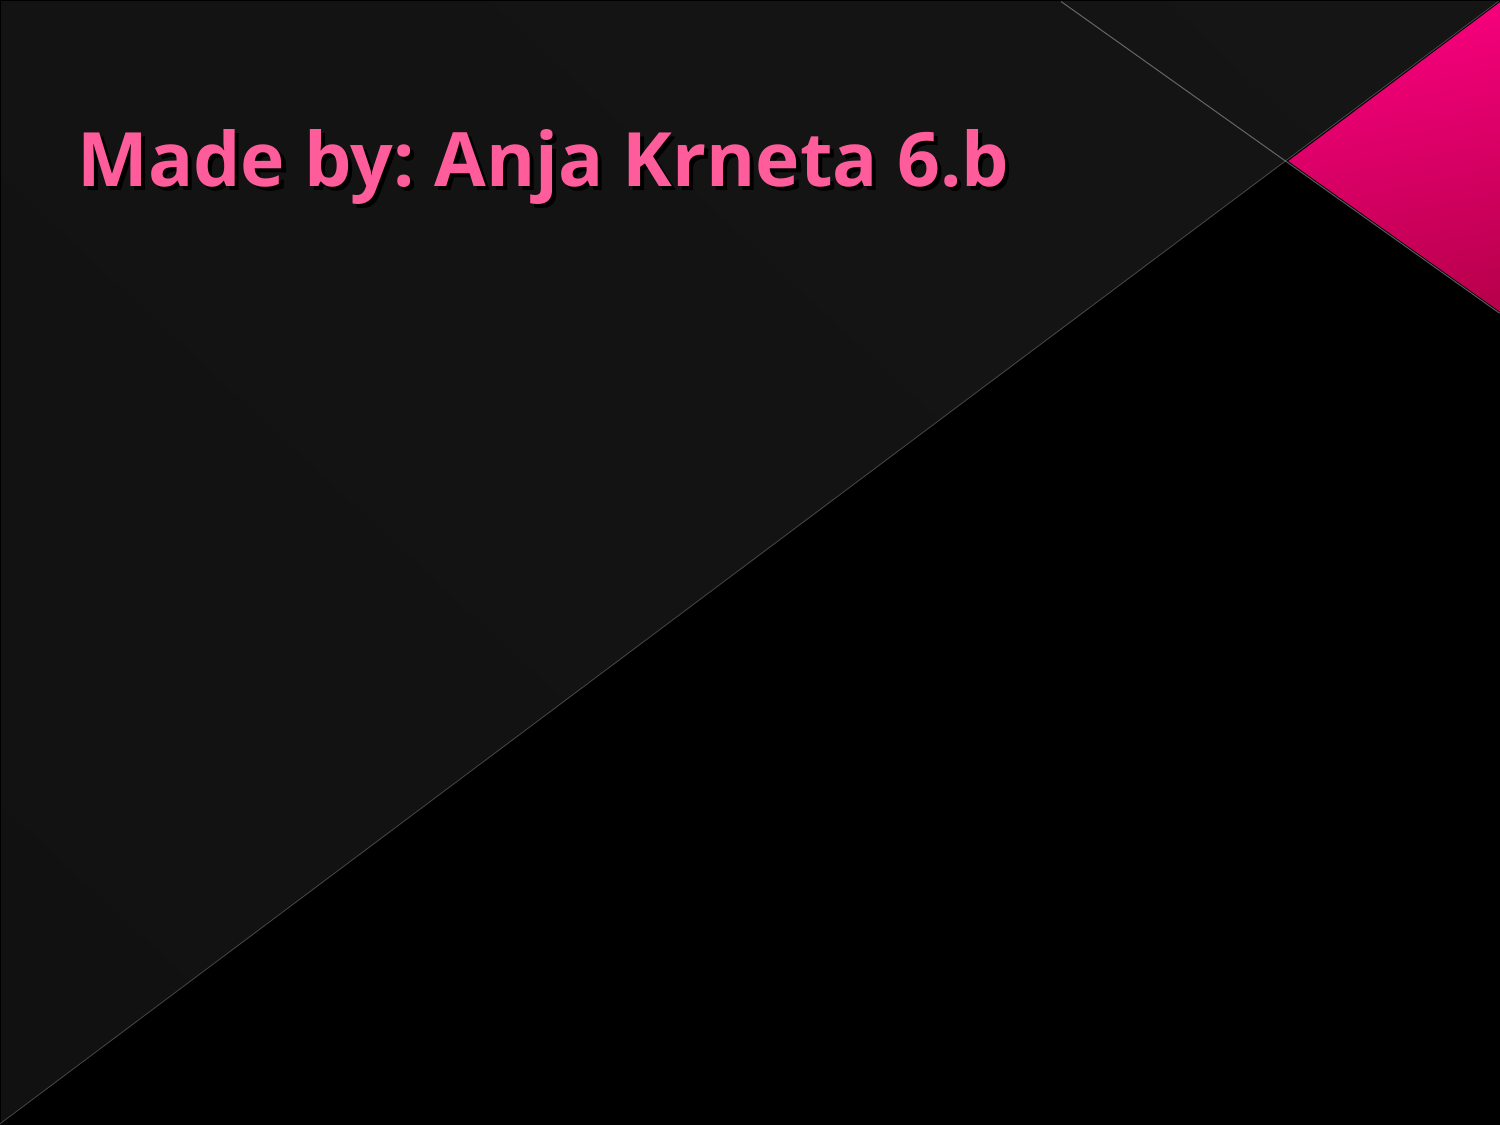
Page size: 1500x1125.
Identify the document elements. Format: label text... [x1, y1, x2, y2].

title Made by: Anja Krneta 6.b [183, 338, 1258, 562]
